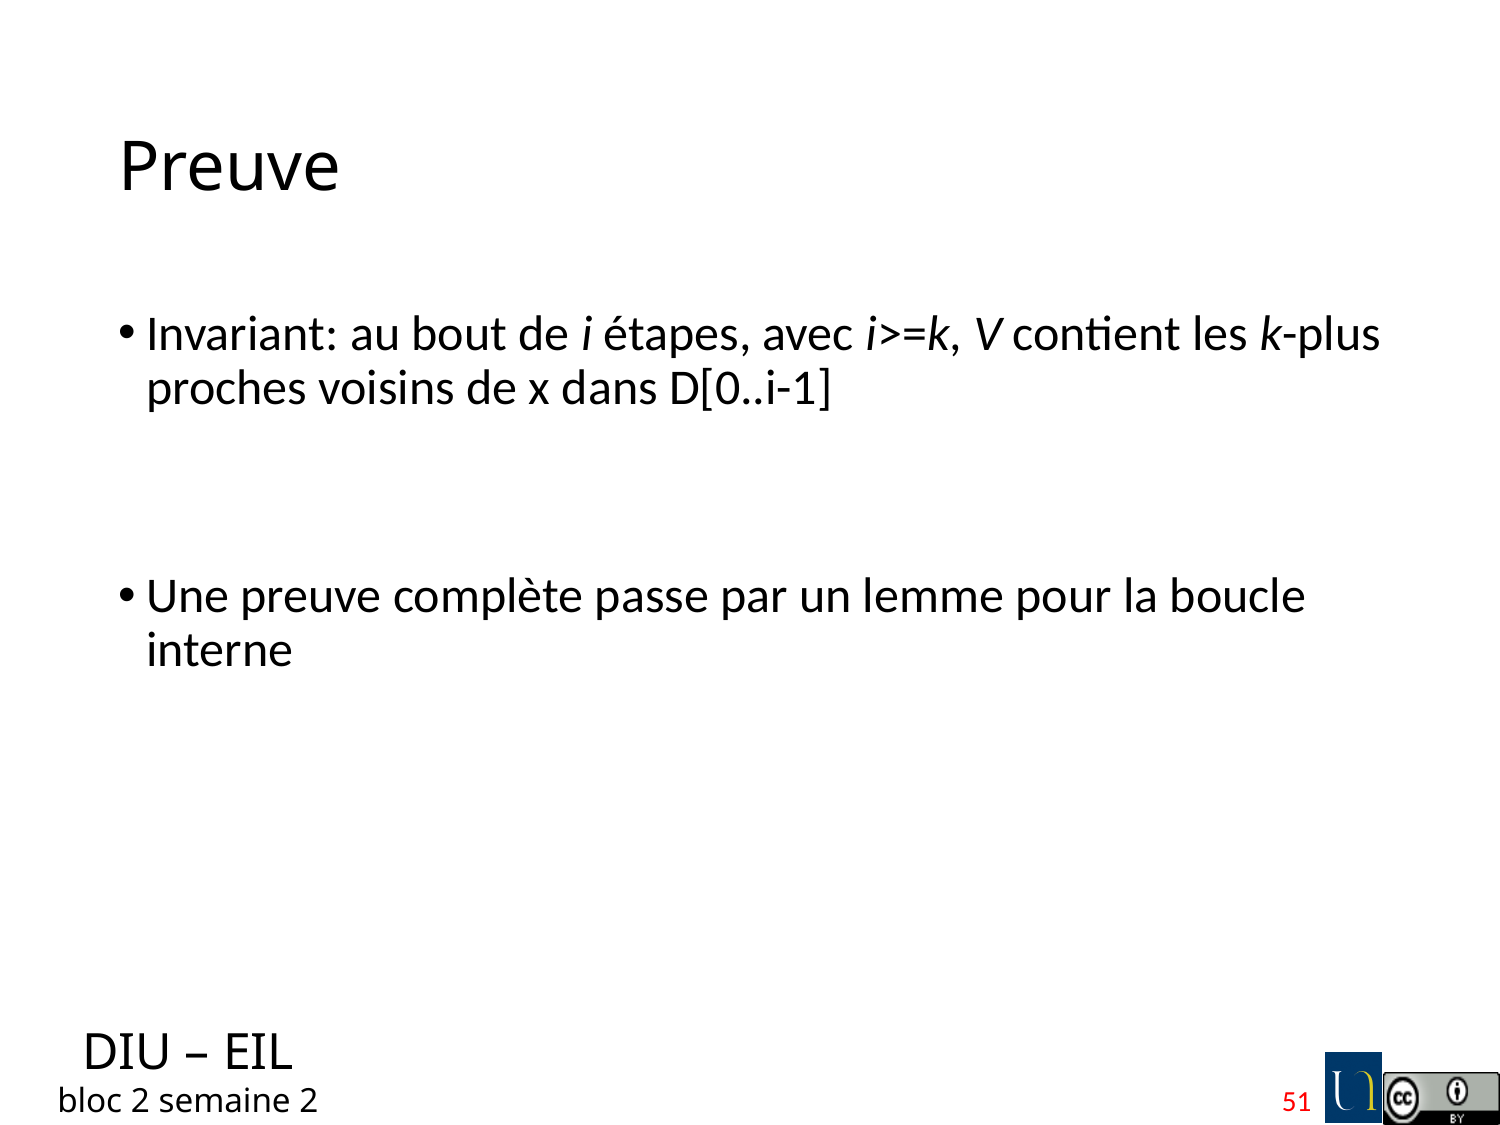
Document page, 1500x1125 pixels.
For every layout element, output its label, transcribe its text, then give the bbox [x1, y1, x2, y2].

slide_number <numéro> [1240, 1070, 1327, 1125]
title Preuve [103, 59, 1397, 278]
picture [1383, 1072, 1500, 1125]
picture [1325, 1052, 1382, 1123]
list Invariant: au bout de i étapes, avec i>=k, V contient les k-plus proches voisins de x dans D[0..i-1] Une preuve complète passe par un lemme pour la boucle interne [103, 299, 1397, 1014]
